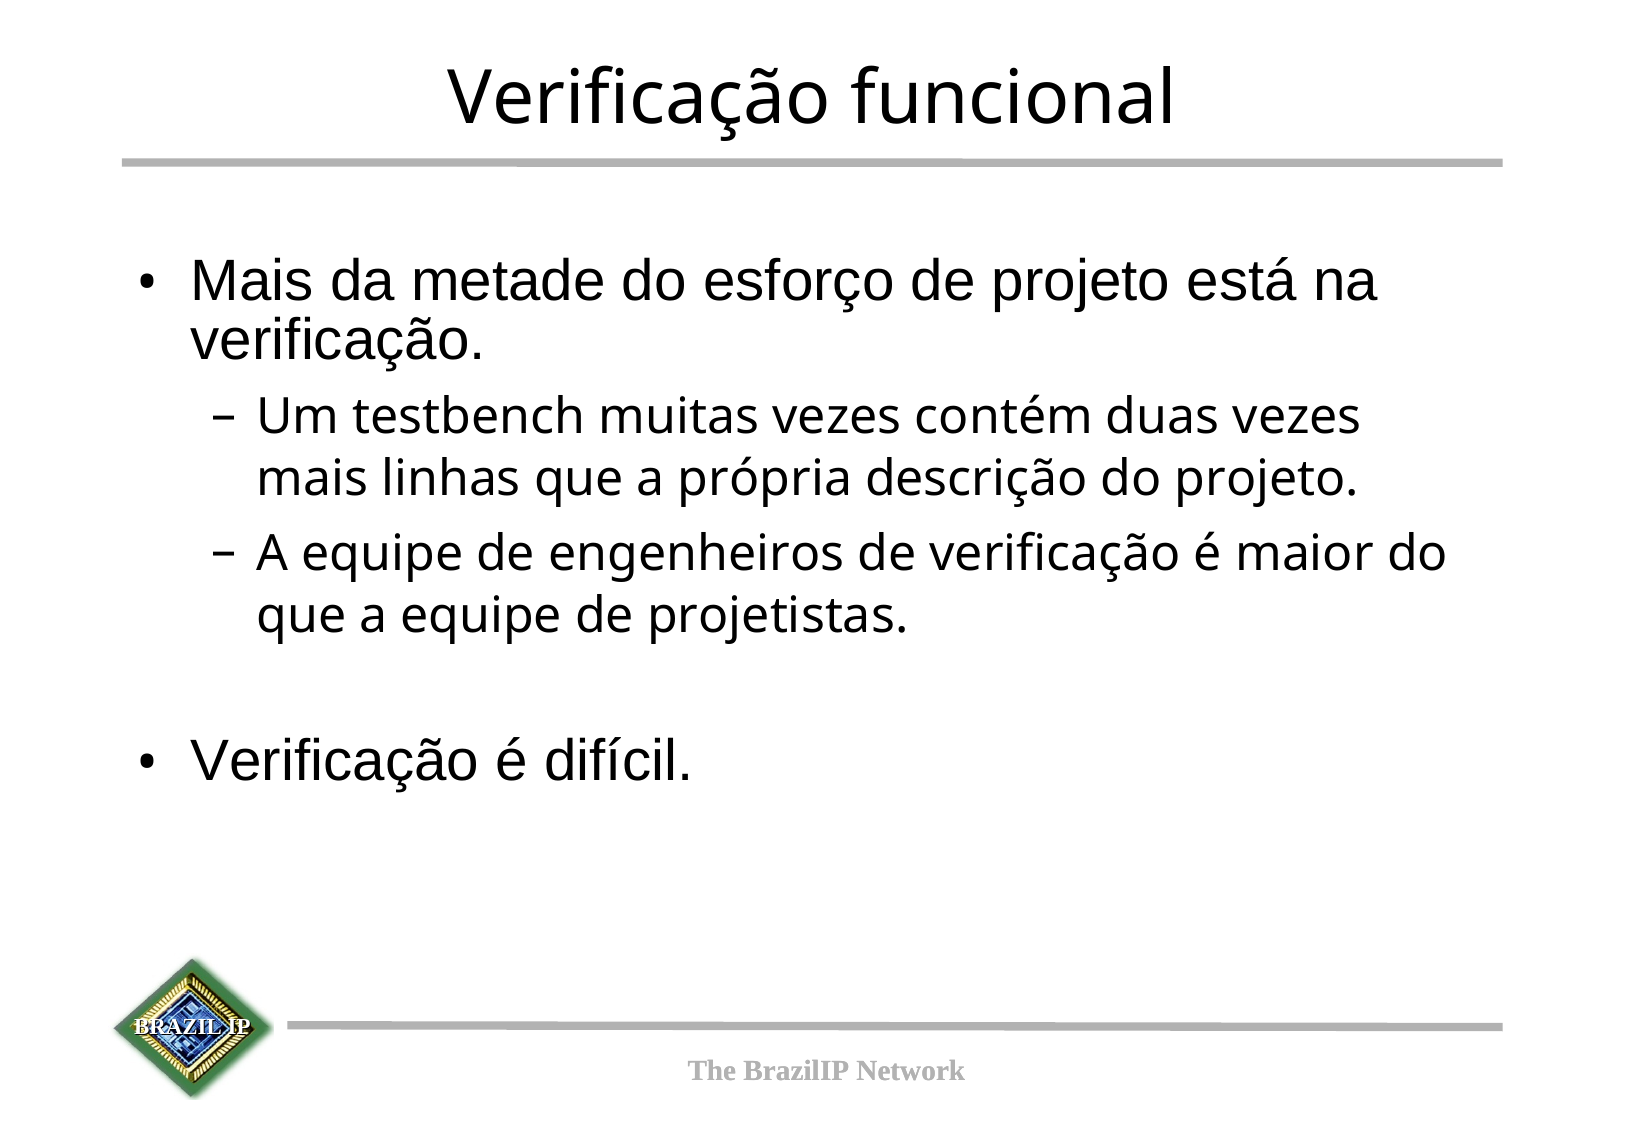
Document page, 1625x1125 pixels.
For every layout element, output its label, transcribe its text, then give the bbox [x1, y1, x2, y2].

picture [108, 953, 274, 1100]
list Mais da metade do esforço de projeto está na verificação. Um testbench muitas vezes contém duas vezes mais linhas que a própria descrição do projeto. A equipe de engenheiros de verificação é maior do que a equipe de projetistas. Verificação é difícil. [121, 245, 1488, 1008]
title Verificação funcional [121, 41, 1503, 147]
